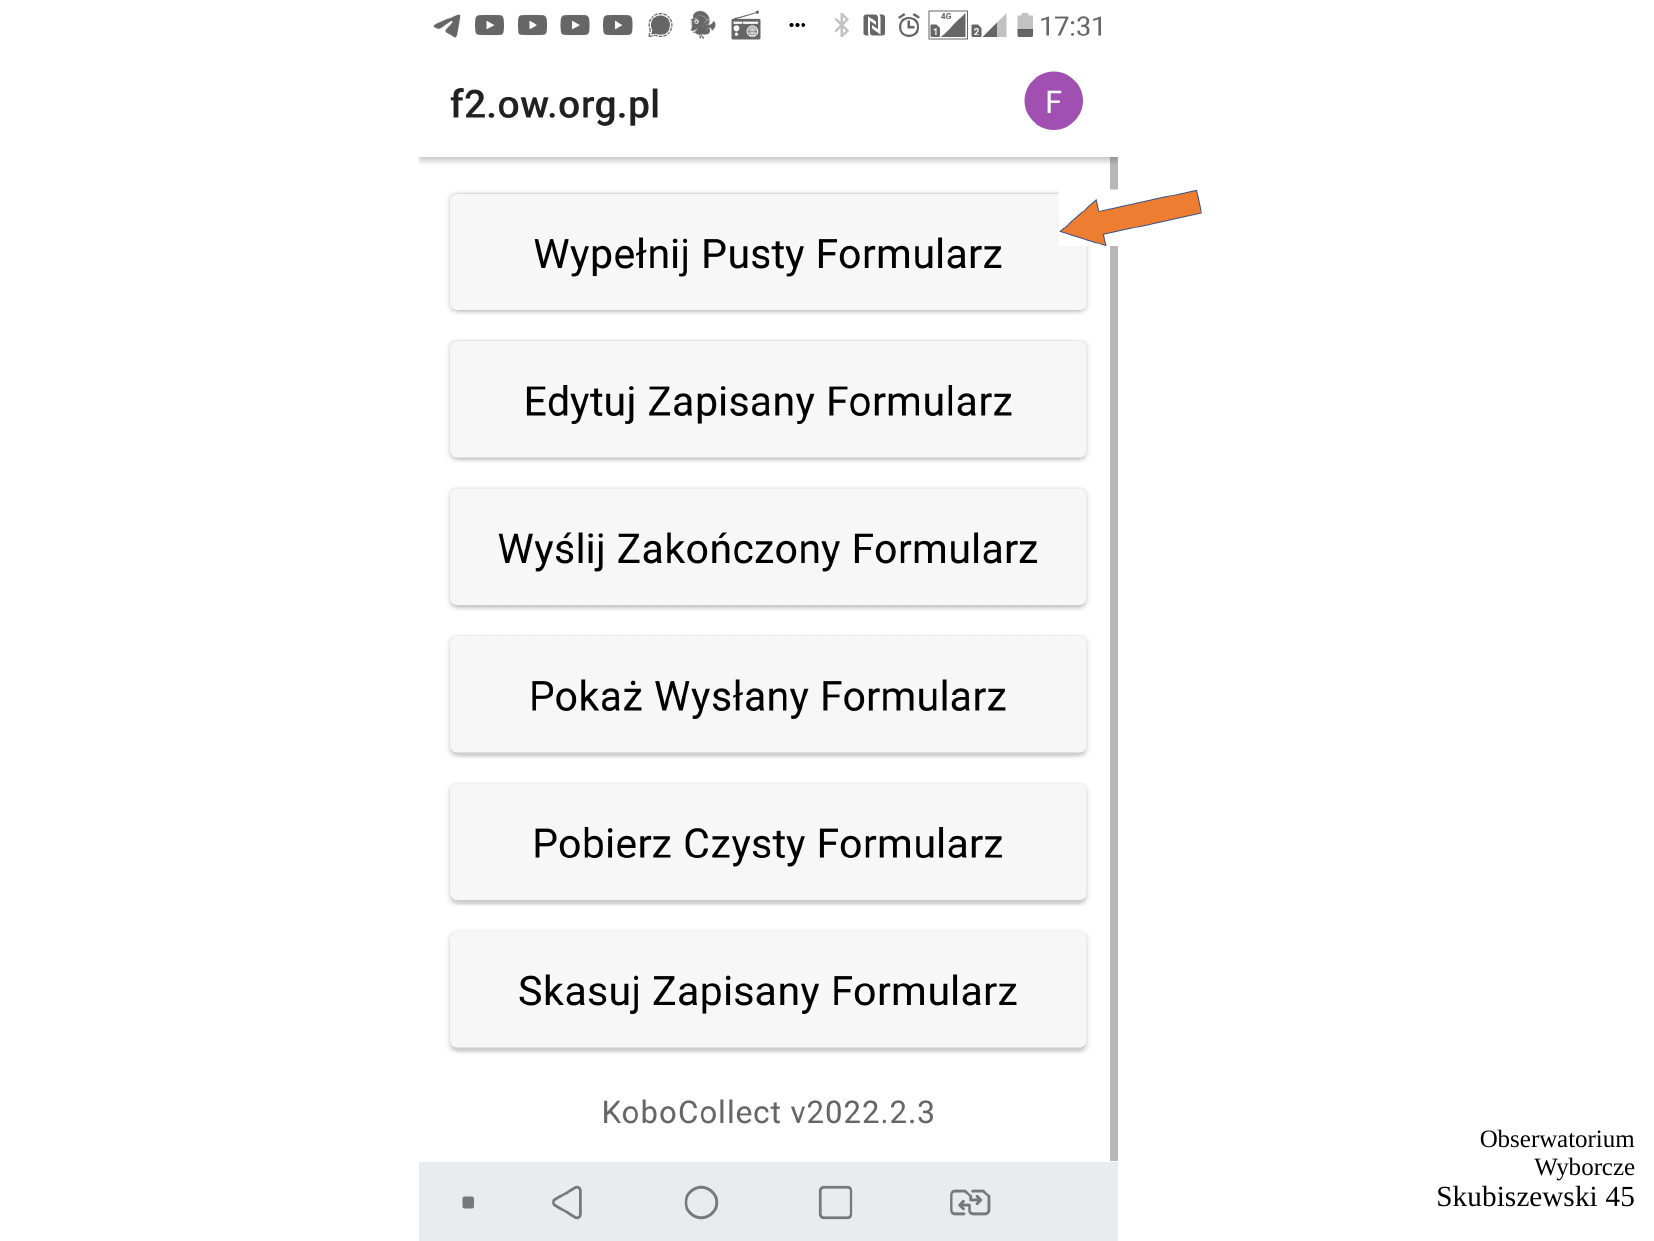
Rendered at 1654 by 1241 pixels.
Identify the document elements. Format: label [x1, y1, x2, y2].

picture [419, 2, 1235, 1241]
